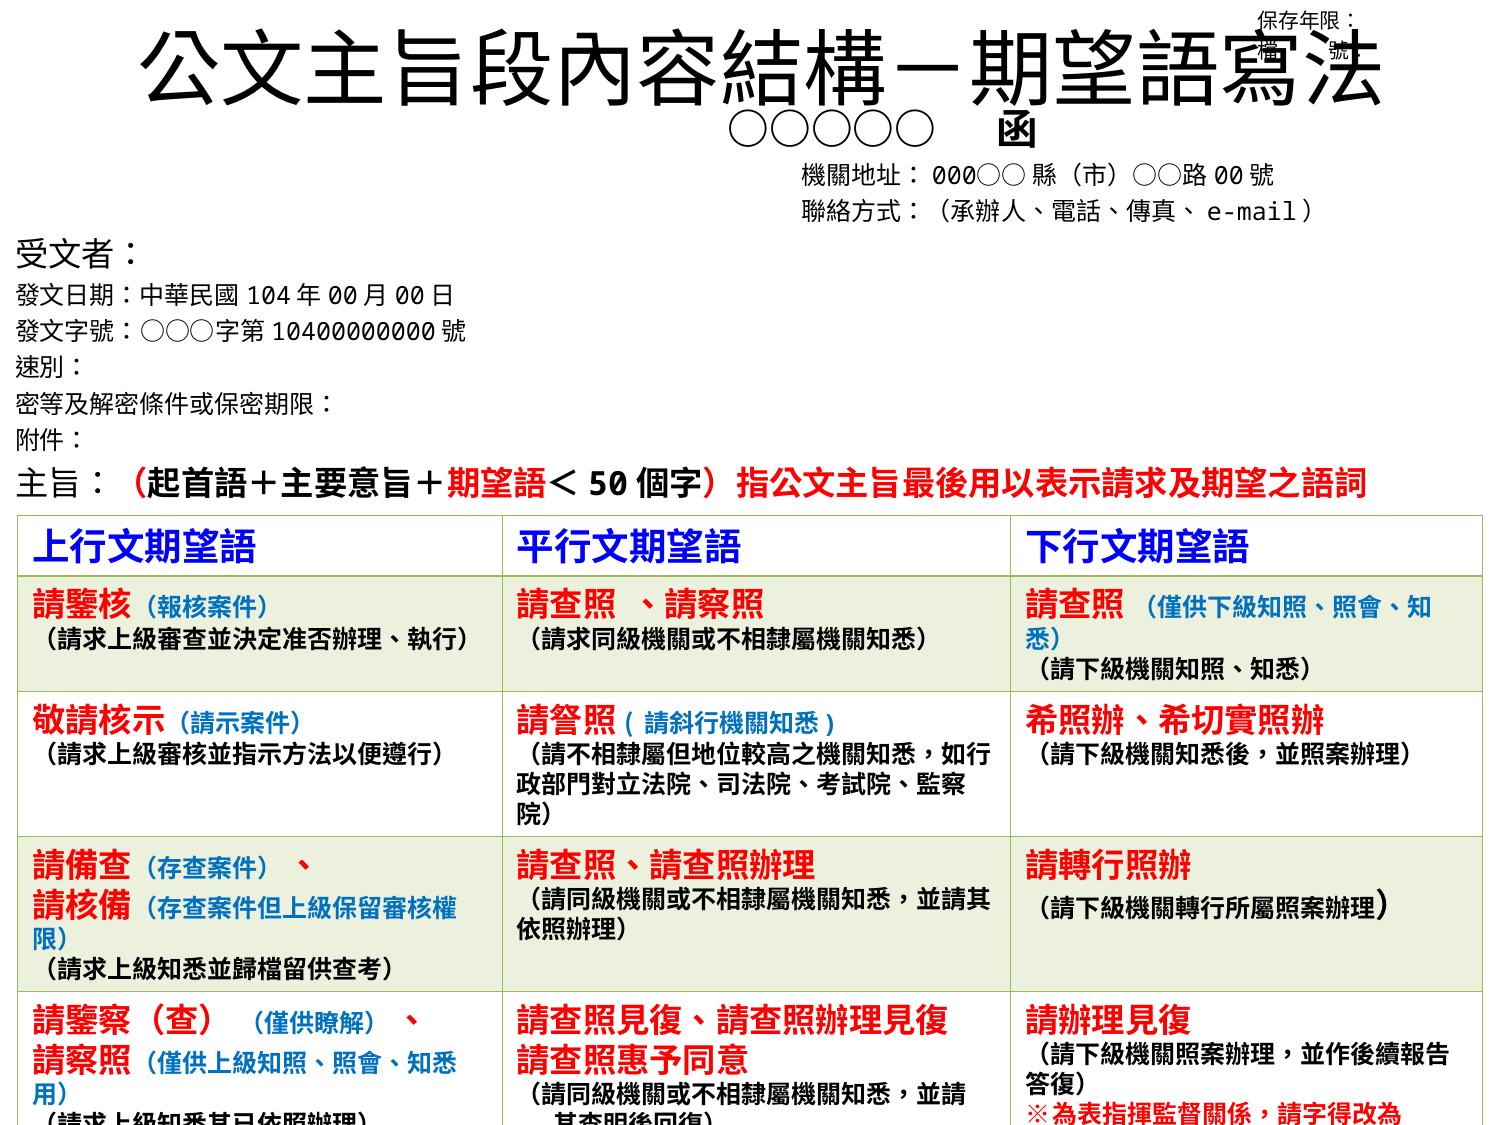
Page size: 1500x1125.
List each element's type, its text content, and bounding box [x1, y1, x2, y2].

table_header 平行文期望語 [503, 516, 1010, 575]
table_header 下行文期望語 [1011, 516, 1482, 575]
table_cell 請轉行照辦 （請下級機關轉行所屬照案辦理） [1011, 837, 1482, 991]
table_cell 請鑒察（查） （僅供瞭解） 、 請察照（僅供上級知照、照會、知悉用） （請求上級知悉其已依照辦理） ※為表示尊敬，請字之前得加「敬」字， 期望語不須挪抬 [18, 992, 502, 1125]
table_cell 請詧照( 請斜行機關知悉) （請不相隸屬但地位較高之機關知悉，如行政部門對立法院、司法院、考試院、監察院） [503, 692, 1010, 836]
table_cell 請查照 、請察照 （請求同級機關或不相隸屬機關知悉） [503, 577, 1010, 691]
table_cell 請查照見復、請查照辦理見復 請查照惠予同意 （請同級機關或不相隸屬機關知悉，並請 其查明後回復） ※請字之前不得加「惠」字，因「惠」 字不當助動詞，期望語不須挪抬 [503, 992, 1010, 1125]
table_cell 請辦理見復 （請下級機關照案辦理，並作後續報告答復） ※為表指揮監督關係，請字得改為「希」 字，期望語不須挪抬 [1011, 992, 1482, 1125]
table_cell 請鑒核（報核案件） （請求上級審查並決定准否辦理、執行） [18, 577, 502, 691]
table_header 上行文期望語 [18, 516, 502, 575]
list 保存年限： 檔 號： ○○○○○ 函 機關地址：000○○縣（市）○○路00號 聯絡方式：（承辦人、電話、傳真、e-mail） 受文者： 發文日期：中華民國104年00月00日 發文字號：○○○字第10400000000號 速別： 密等及解密條件或保密期限： 附件： 主旨：（起首語＋主要意旨＋期望語＜50個字）指公文主旨最後用以表示請求及期望之語詞 [0, 0, 1500, 1125]
table_cell 希照辦、希切實照辦 （請下級機關知悉後，並照案辦理） [1011, 692, 1482, 836]
table_cell 請查照、請查照辦理 （請同級機關或不相隸屬機關知悉，並請其依照辦理） [503, 837, 1010, 991]
table_cell 敬請核示（請示案件） （請求上級審核並指示方法以便遵行） [18, 692, 502, 836]
table_cell 請備查（存查案件） 、 請核備（存查案件但上級保留審核權限） （請求上級知悉並歸檔留供查考） [18, 837, 502, 991]
table_cell 請查照 （僅供下級知照、照會、知悉） （請下級機關知照、知悉） [1011, 577, 1482, 691]
